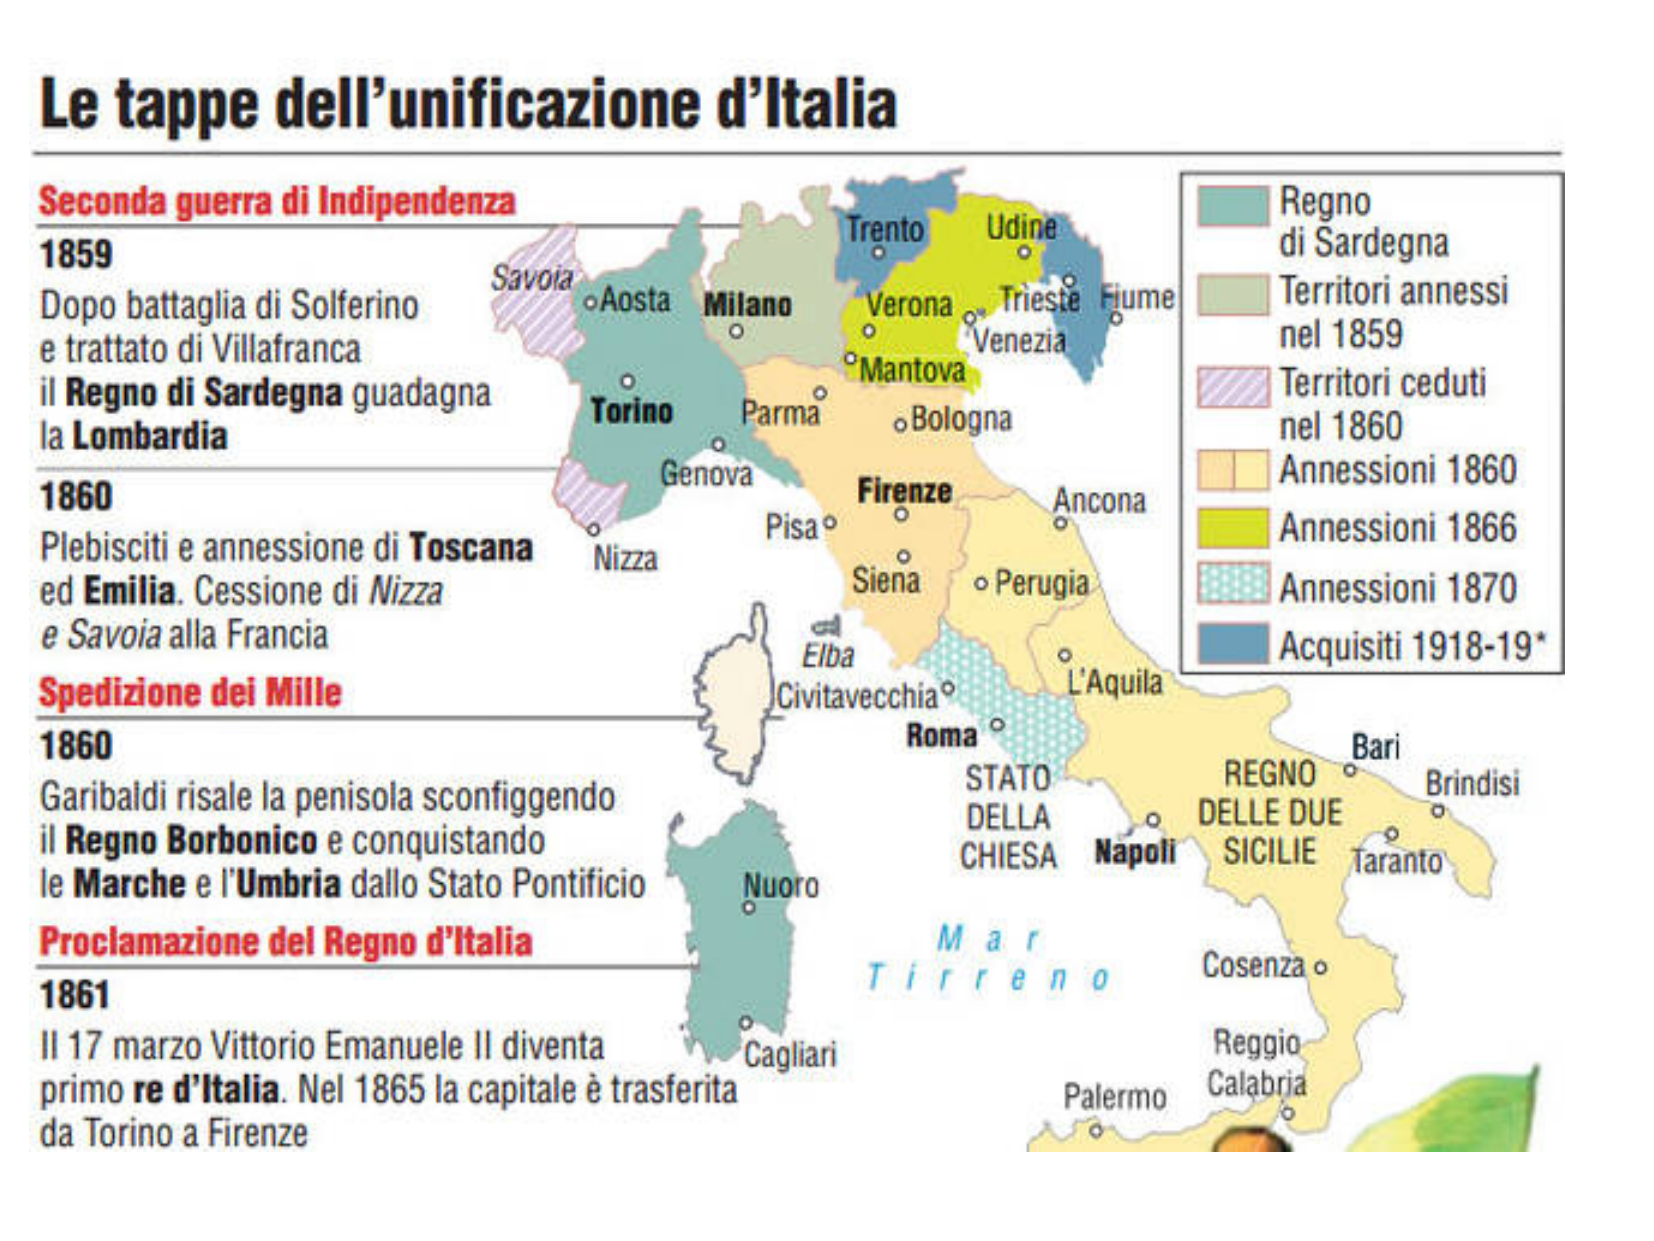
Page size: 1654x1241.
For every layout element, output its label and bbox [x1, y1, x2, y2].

picture [29, 58, 1565, 1152]
